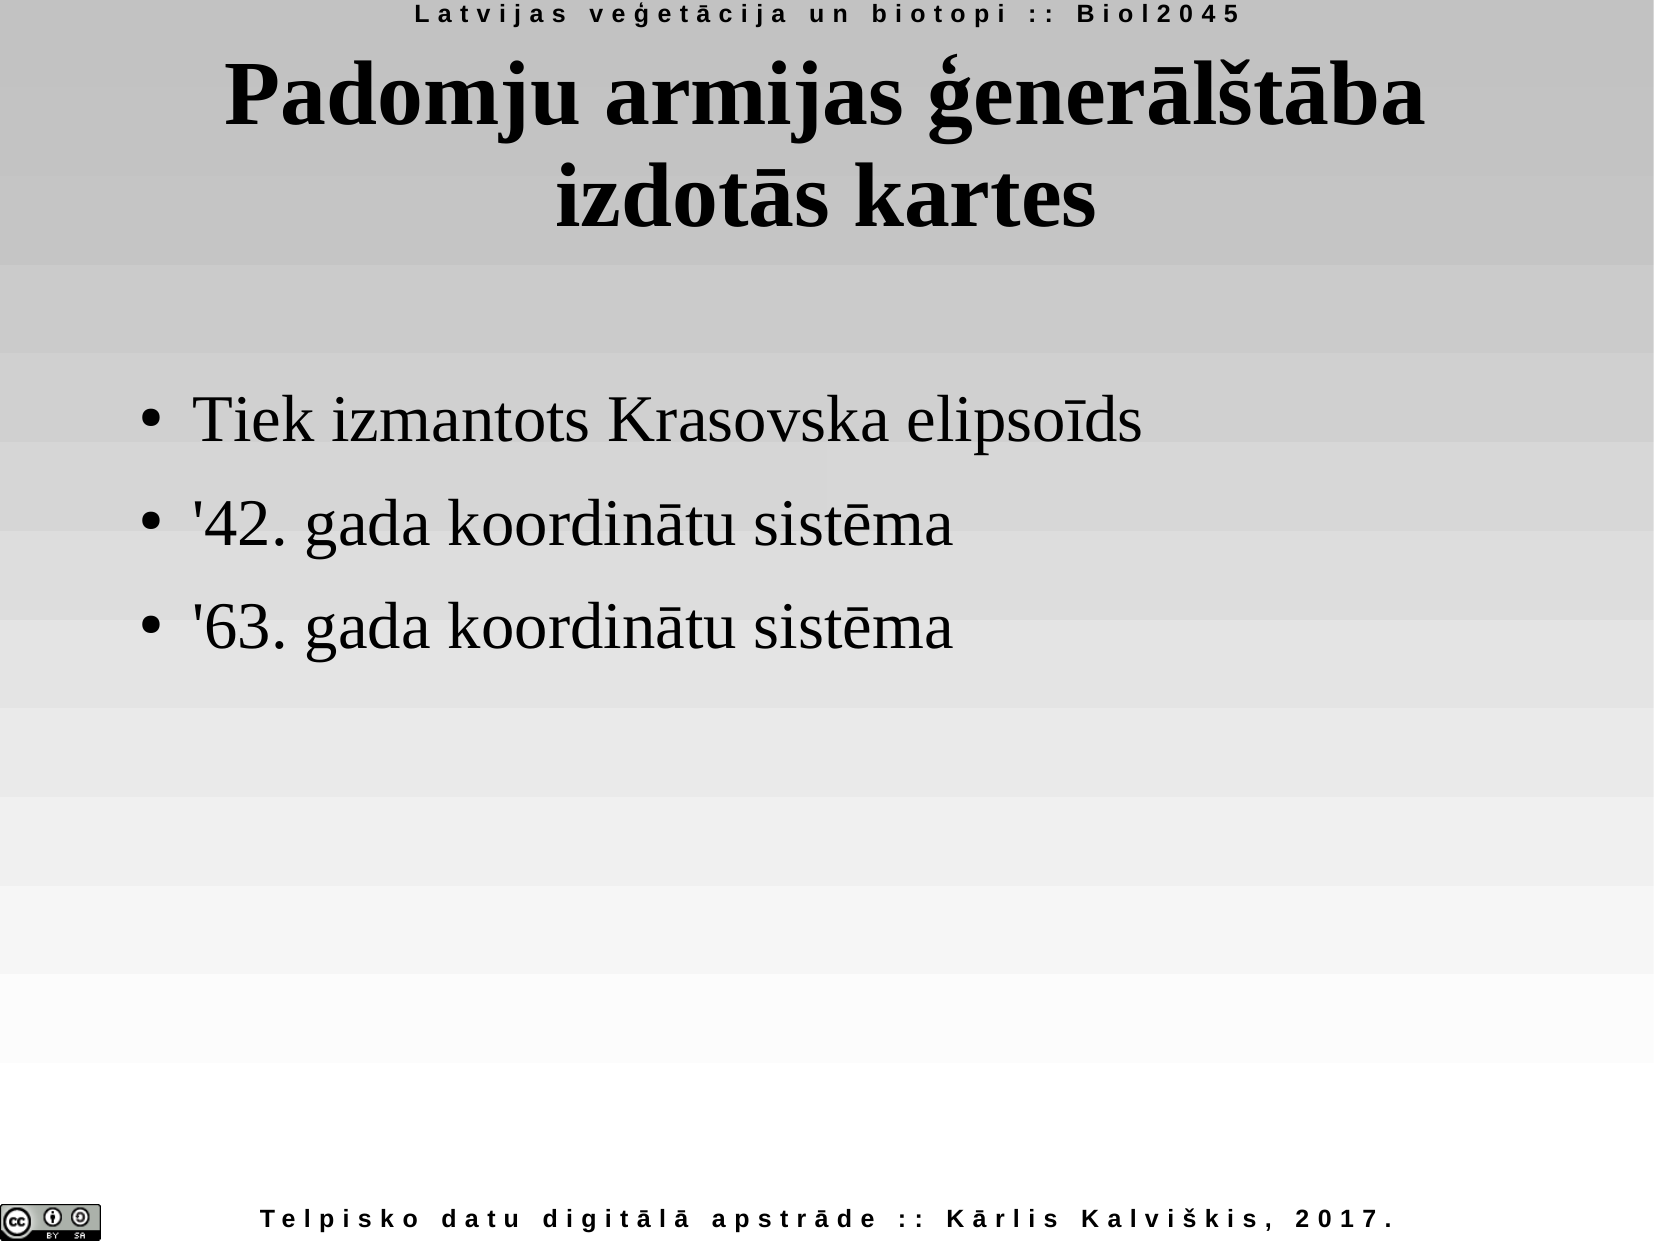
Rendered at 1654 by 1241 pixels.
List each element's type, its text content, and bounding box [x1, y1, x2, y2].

title Padomju armijas ģenerālštāba izdotās kartes [0, 1, 1654, 287]
list Tiek izmantots Krasovska elipsoīds '42. gada koordinātu sistēma '63. gada koordinātu sistēma [121, 381, 1534, 1194]
picture [0, 287, 1654, 1241]
